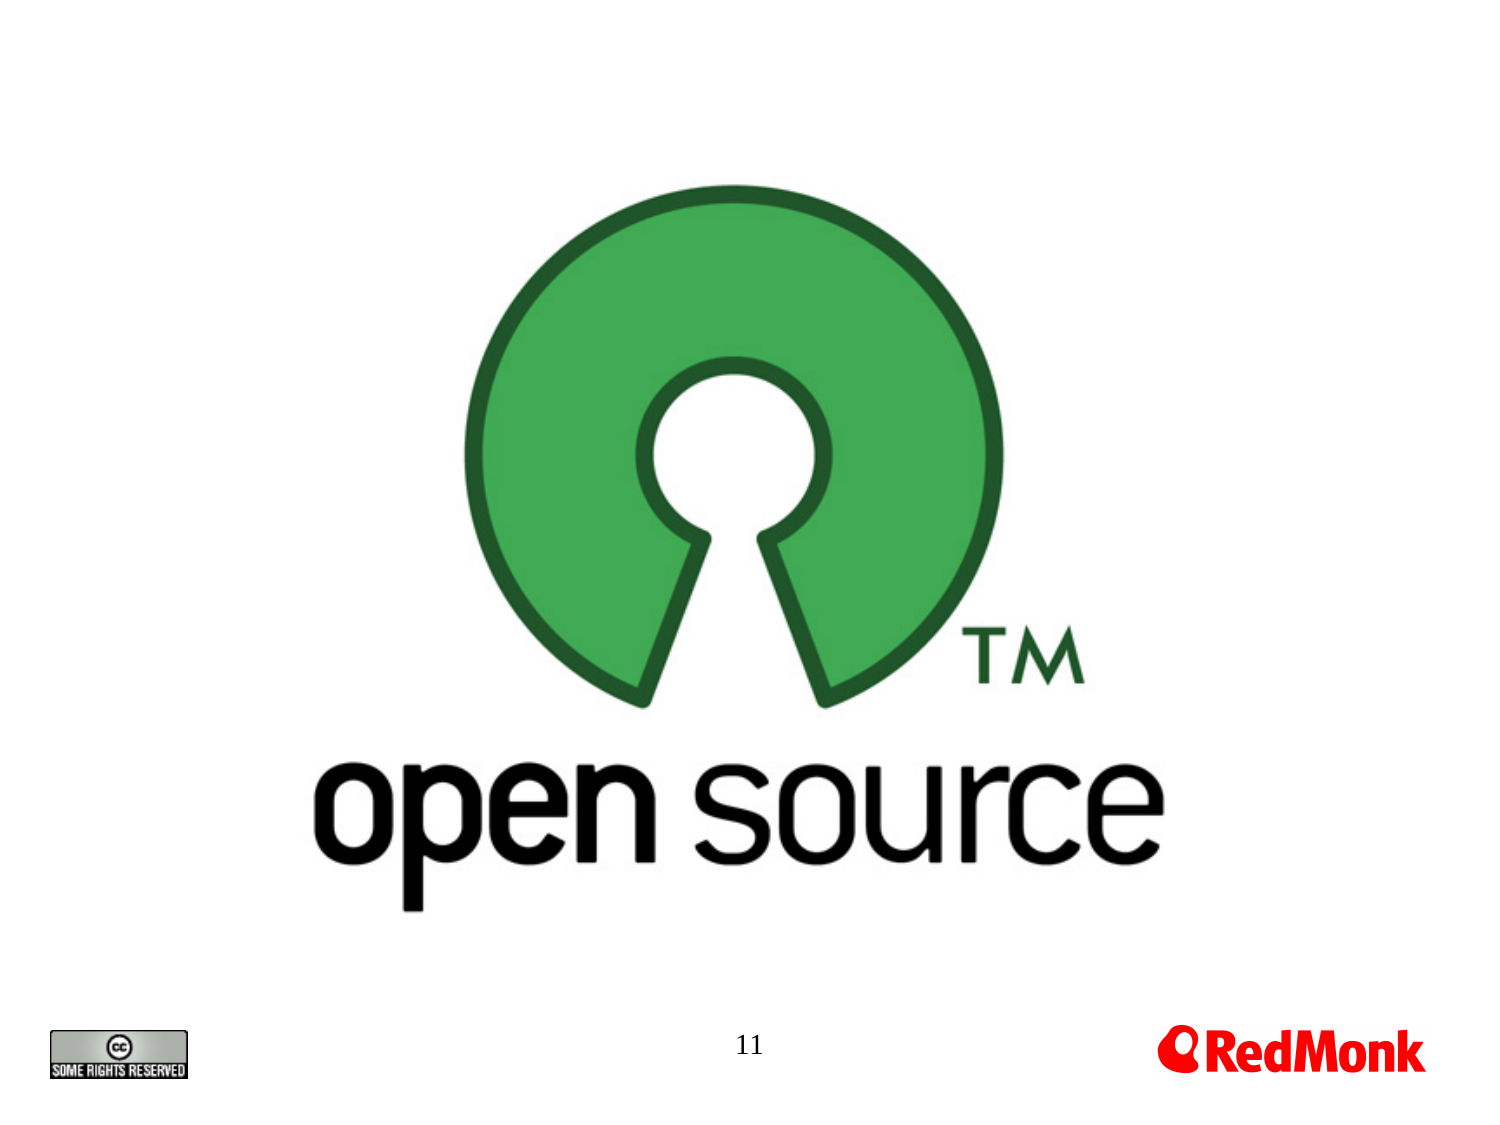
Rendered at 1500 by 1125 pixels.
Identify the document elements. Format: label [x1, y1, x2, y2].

picture [50, 1030, 188, 1079]
picture [1151, 1023, 1433, 1075]
picture [262, 136, 1217, 962]
